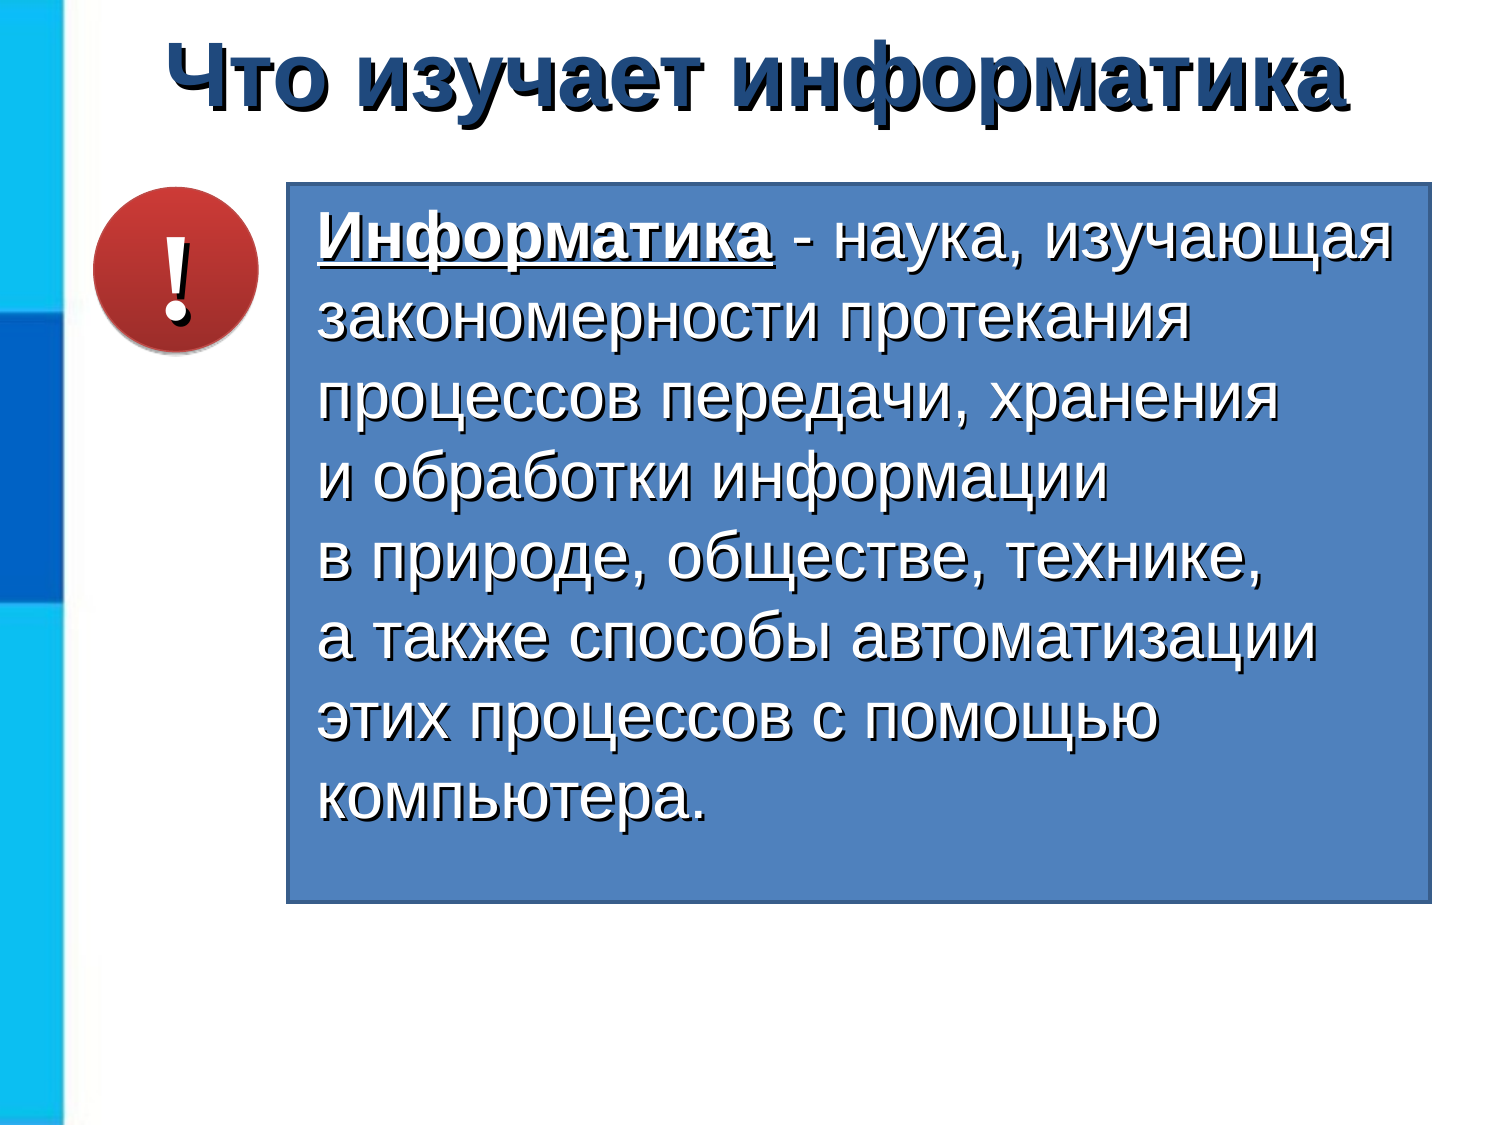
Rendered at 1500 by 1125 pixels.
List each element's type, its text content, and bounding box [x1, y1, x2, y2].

text_box ! [93, 187, 258, 352]
list Информатика - наука, изучающая закономерности протекания процессов передачи, хранения и обработки информации в природе, обществе, технике, а также способы автоматизации этих процессов с помощью компьютера. [287, 184, 1430, 903]
picture [0, 0, 1500, 1125]
title Что изучает информатика [128, 0, 1383, 141]
